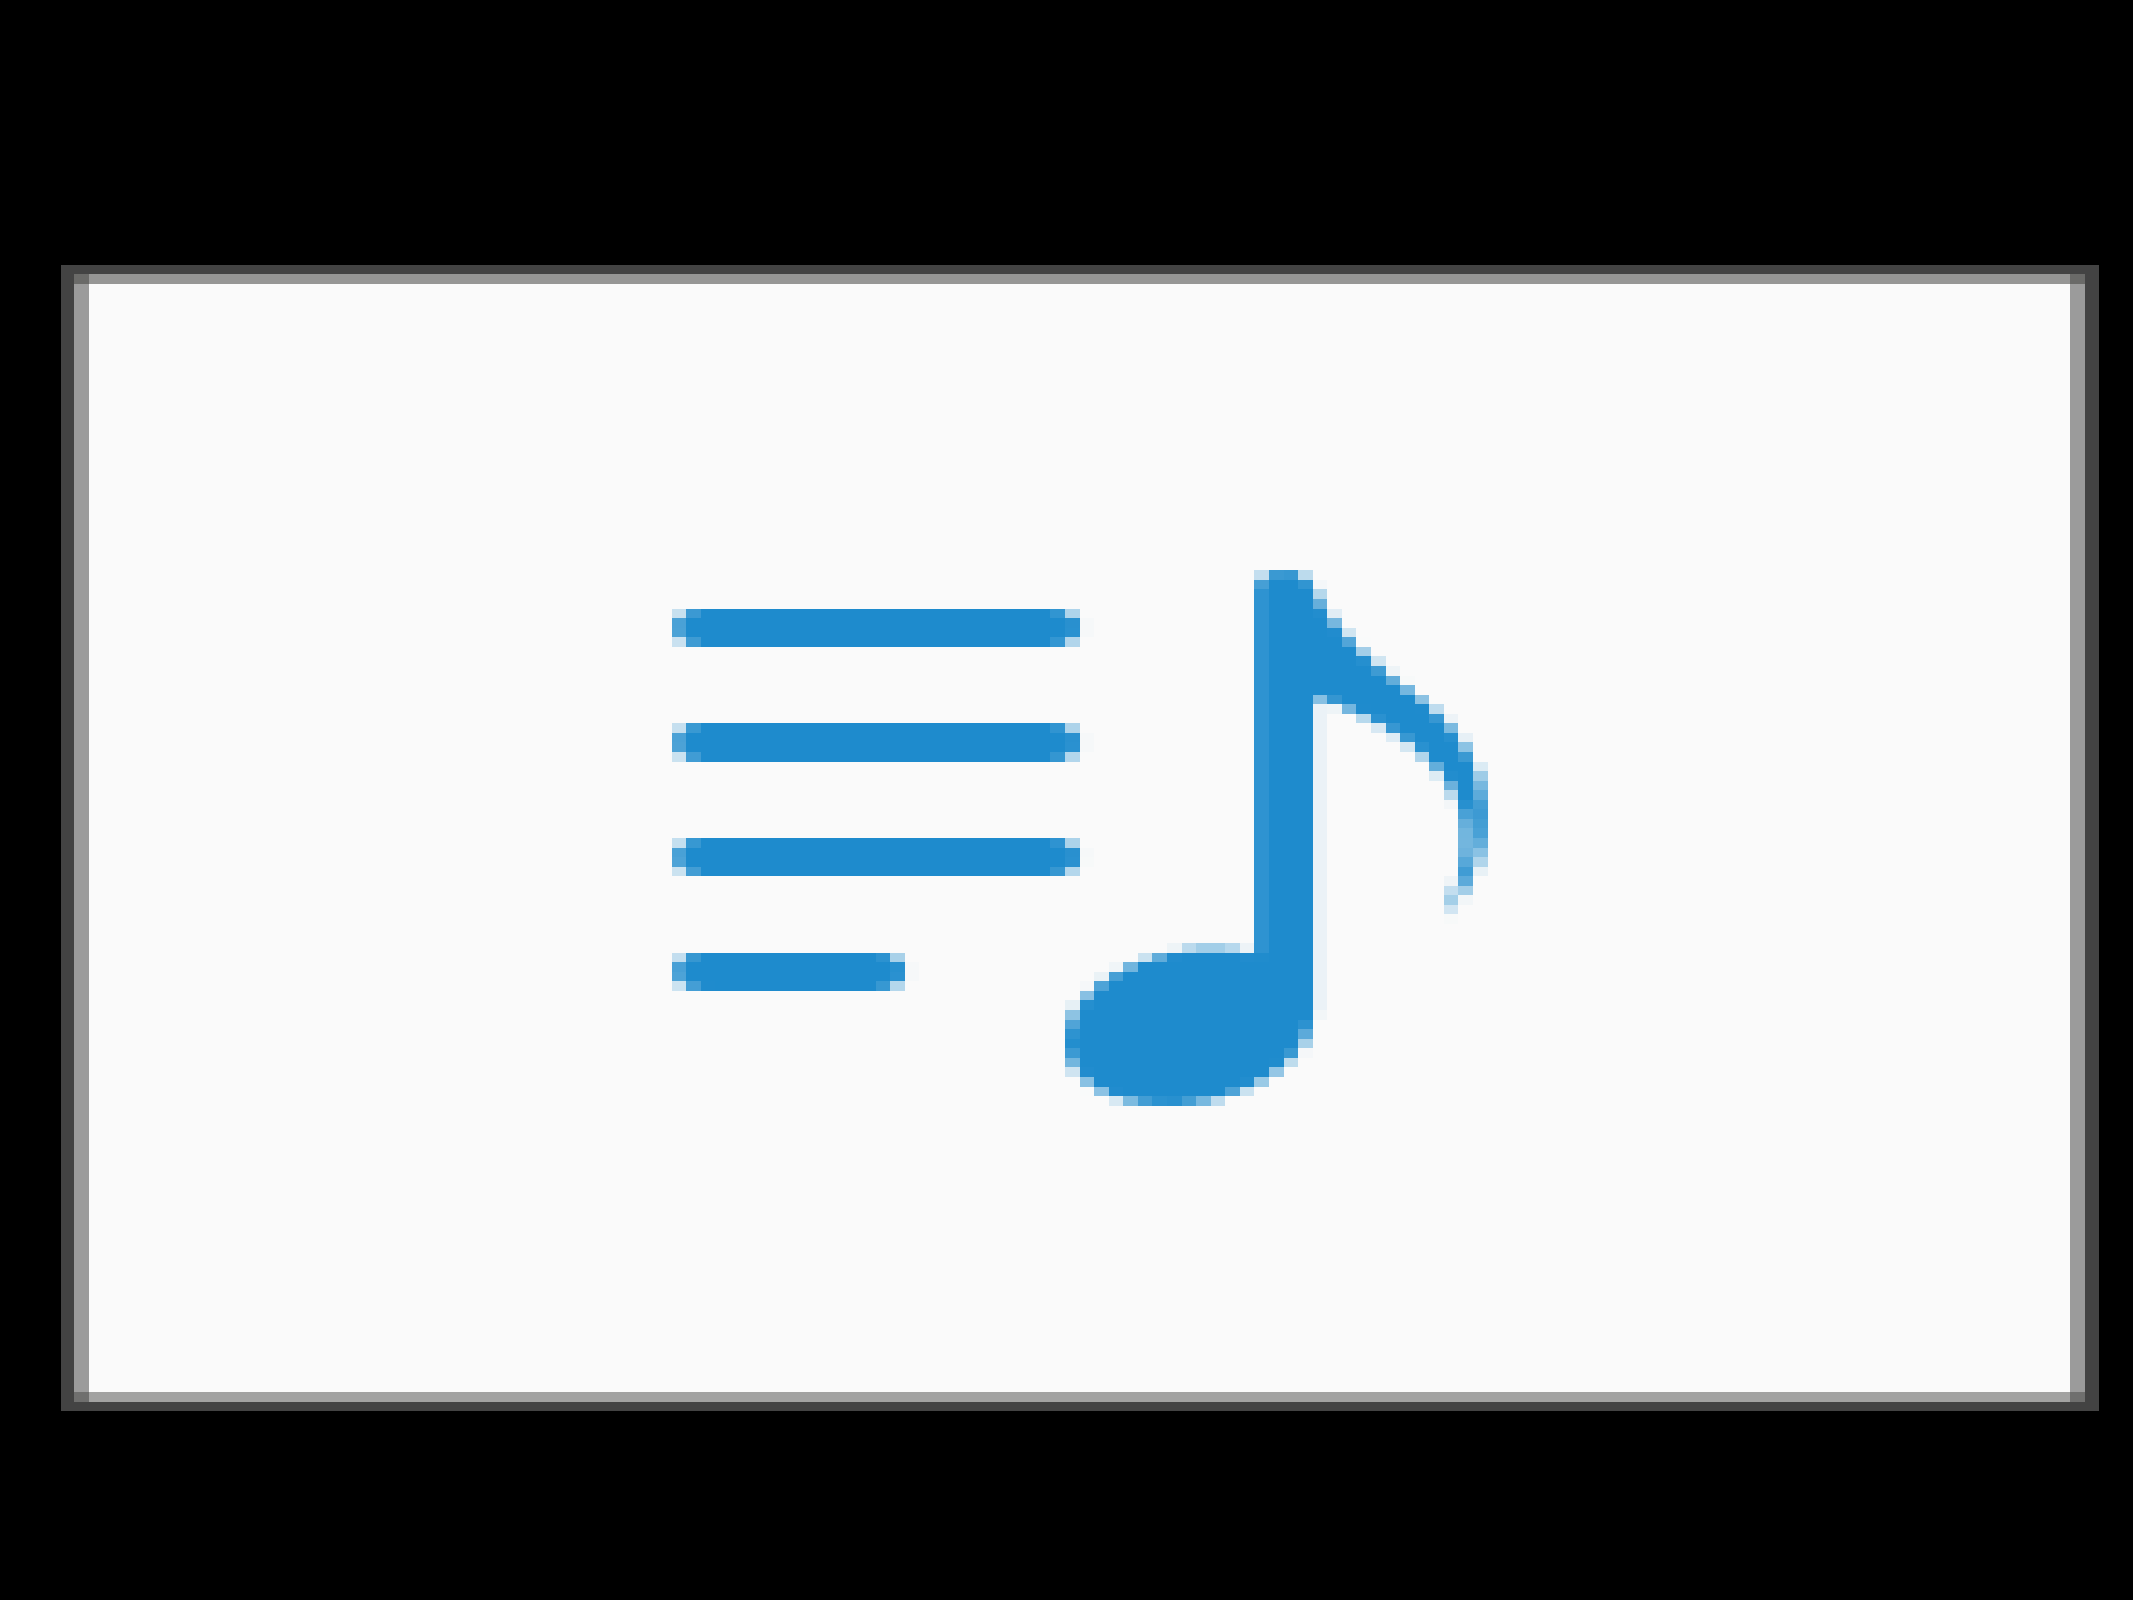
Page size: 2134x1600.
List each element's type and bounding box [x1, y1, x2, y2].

text_box [60, 264, 2101, 1413]
